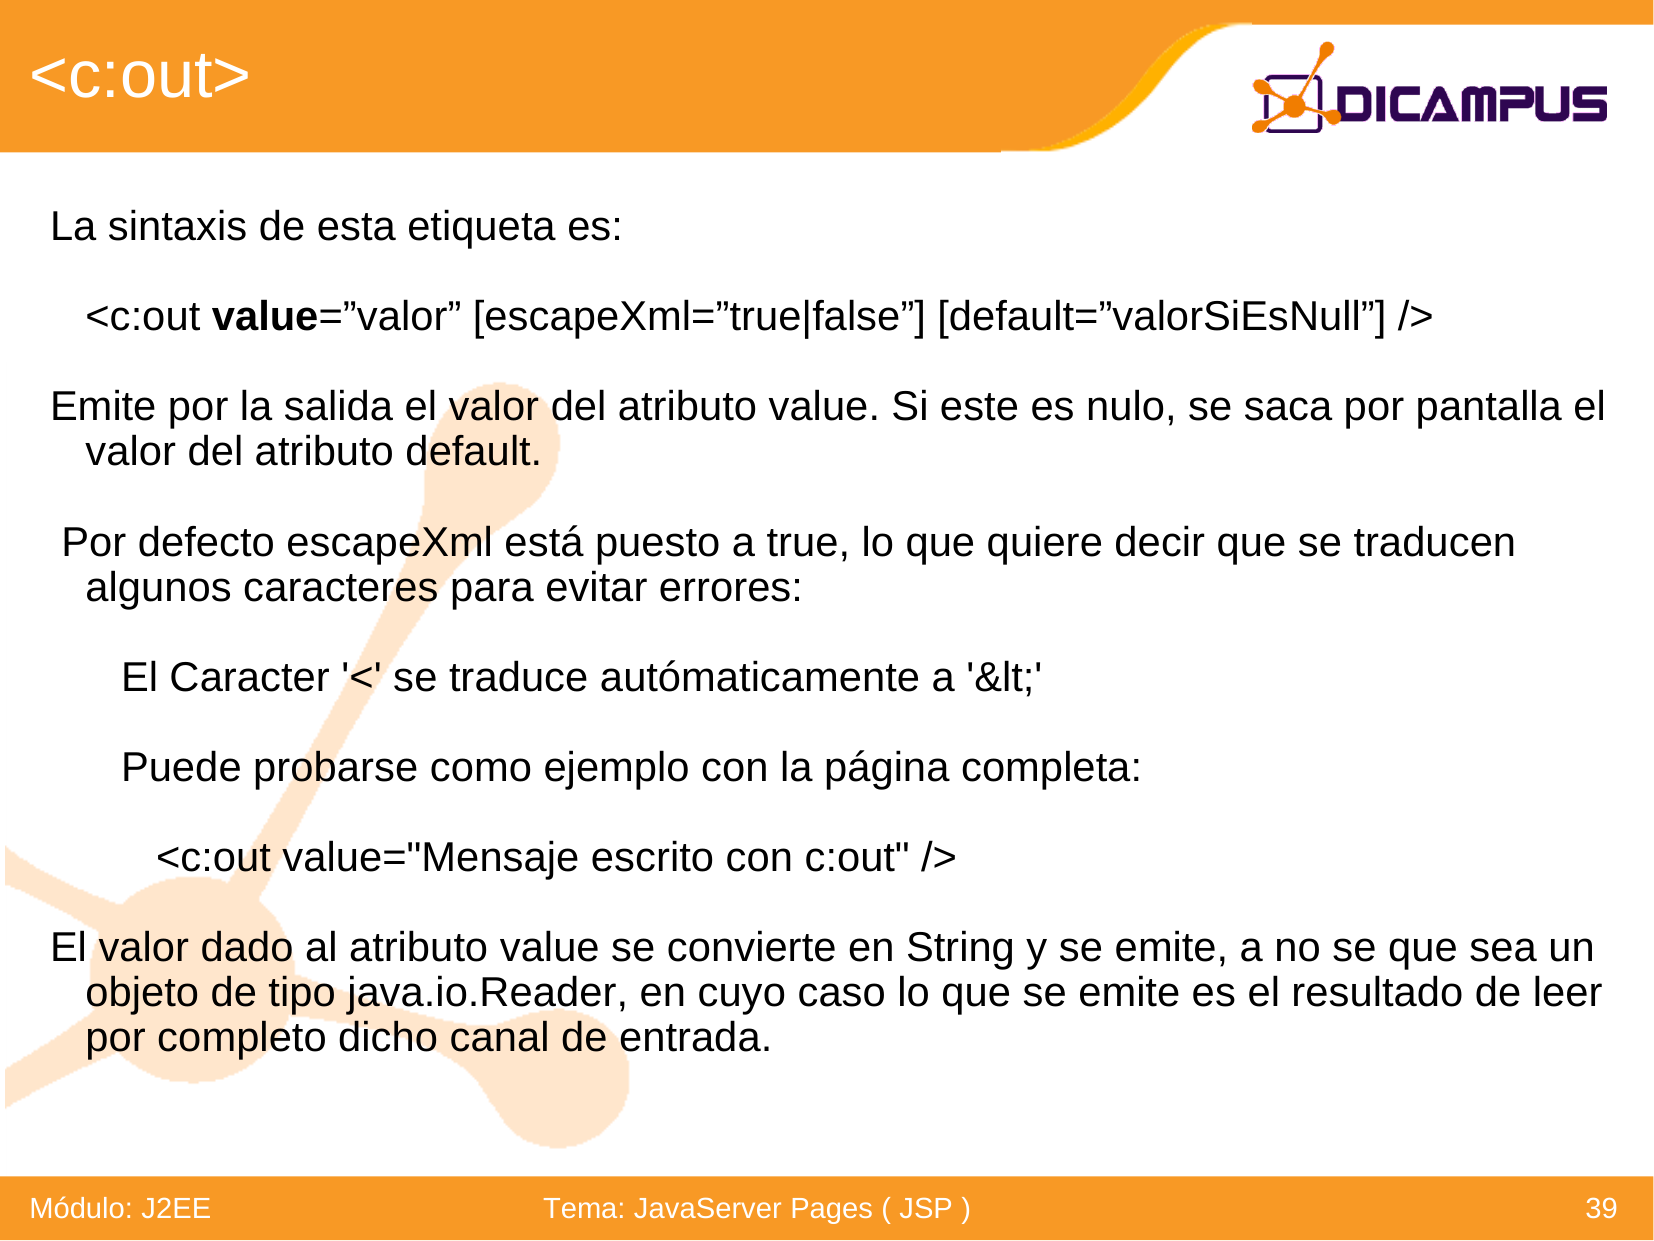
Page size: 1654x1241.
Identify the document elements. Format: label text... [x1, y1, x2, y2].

text_box La sintaxis de esta etiqueta es: <c:out value=”valor” [escapeXml=”true|false”] [default=”valorSiEsNull”] /> Emite por la salida el valor del atributo value. Si este es nulo, se saca por pantalla el valor del atributo default. Por defecto escapeXml está puesto a true, lo que quiere decir que se traducen algunos caracteres para evitar errores: El Caracter '<' se traduce autómaticamente a '&lt;' Puede probarse como ejemplo con la página completa: <c:out value="Mensaje escrito con c:out" /> El valor dado al atributo value se convierte en String y se emite, a no se que sea un objeto de tipo java.io.Reader, en cuyo caso lo que se emite es el resultado de leer por completo dicho canal de entrada. [0, 197, 1654, 1241]
text_box <c:out> [29, 39, 1001, 112]
picture [1001, 4, 1607, 173]
text_box [0, 0, 1654, 153]
